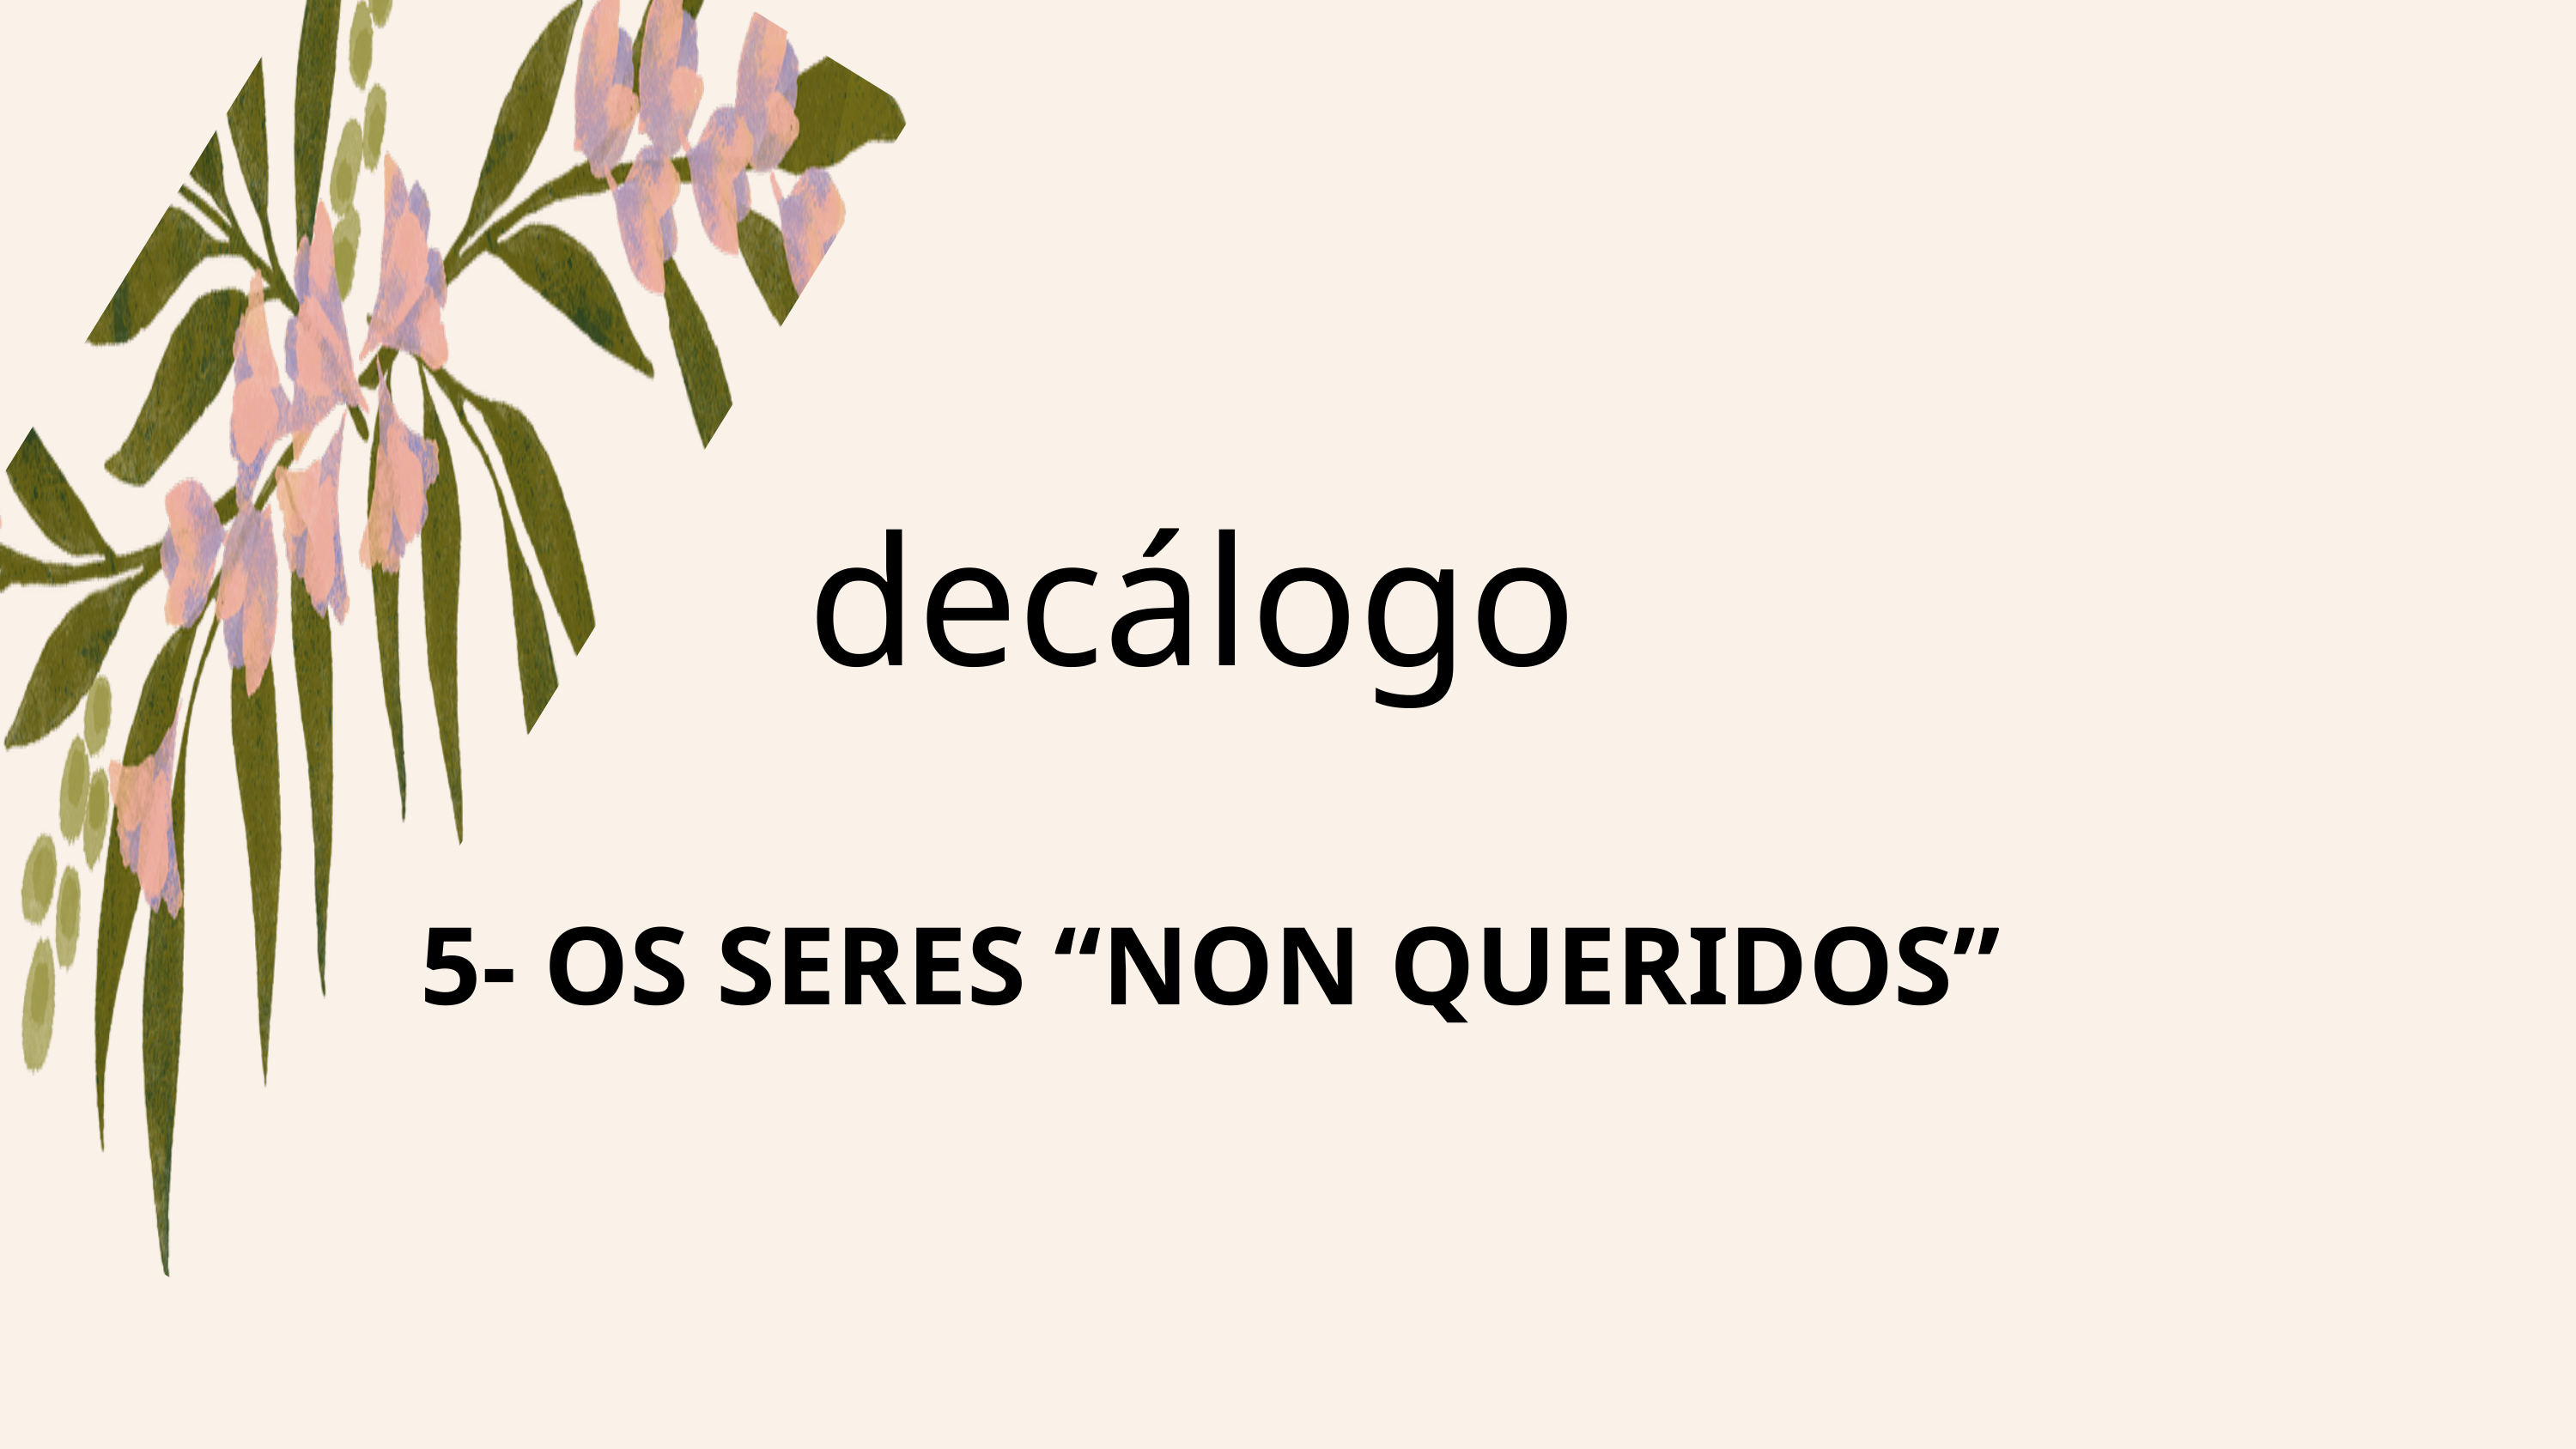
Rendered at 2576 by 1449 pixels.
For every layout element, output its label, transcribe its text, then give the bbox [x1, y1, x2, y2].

text_box decálogo [1384, 581, 1438, 654]
text_box 5- OS SERES “NON QUERIDOS” [420, 892, 2093, 1027]
text_box decálogo [807, 486, 1706, 701]
text_box [0, 0, 915, 1288]
